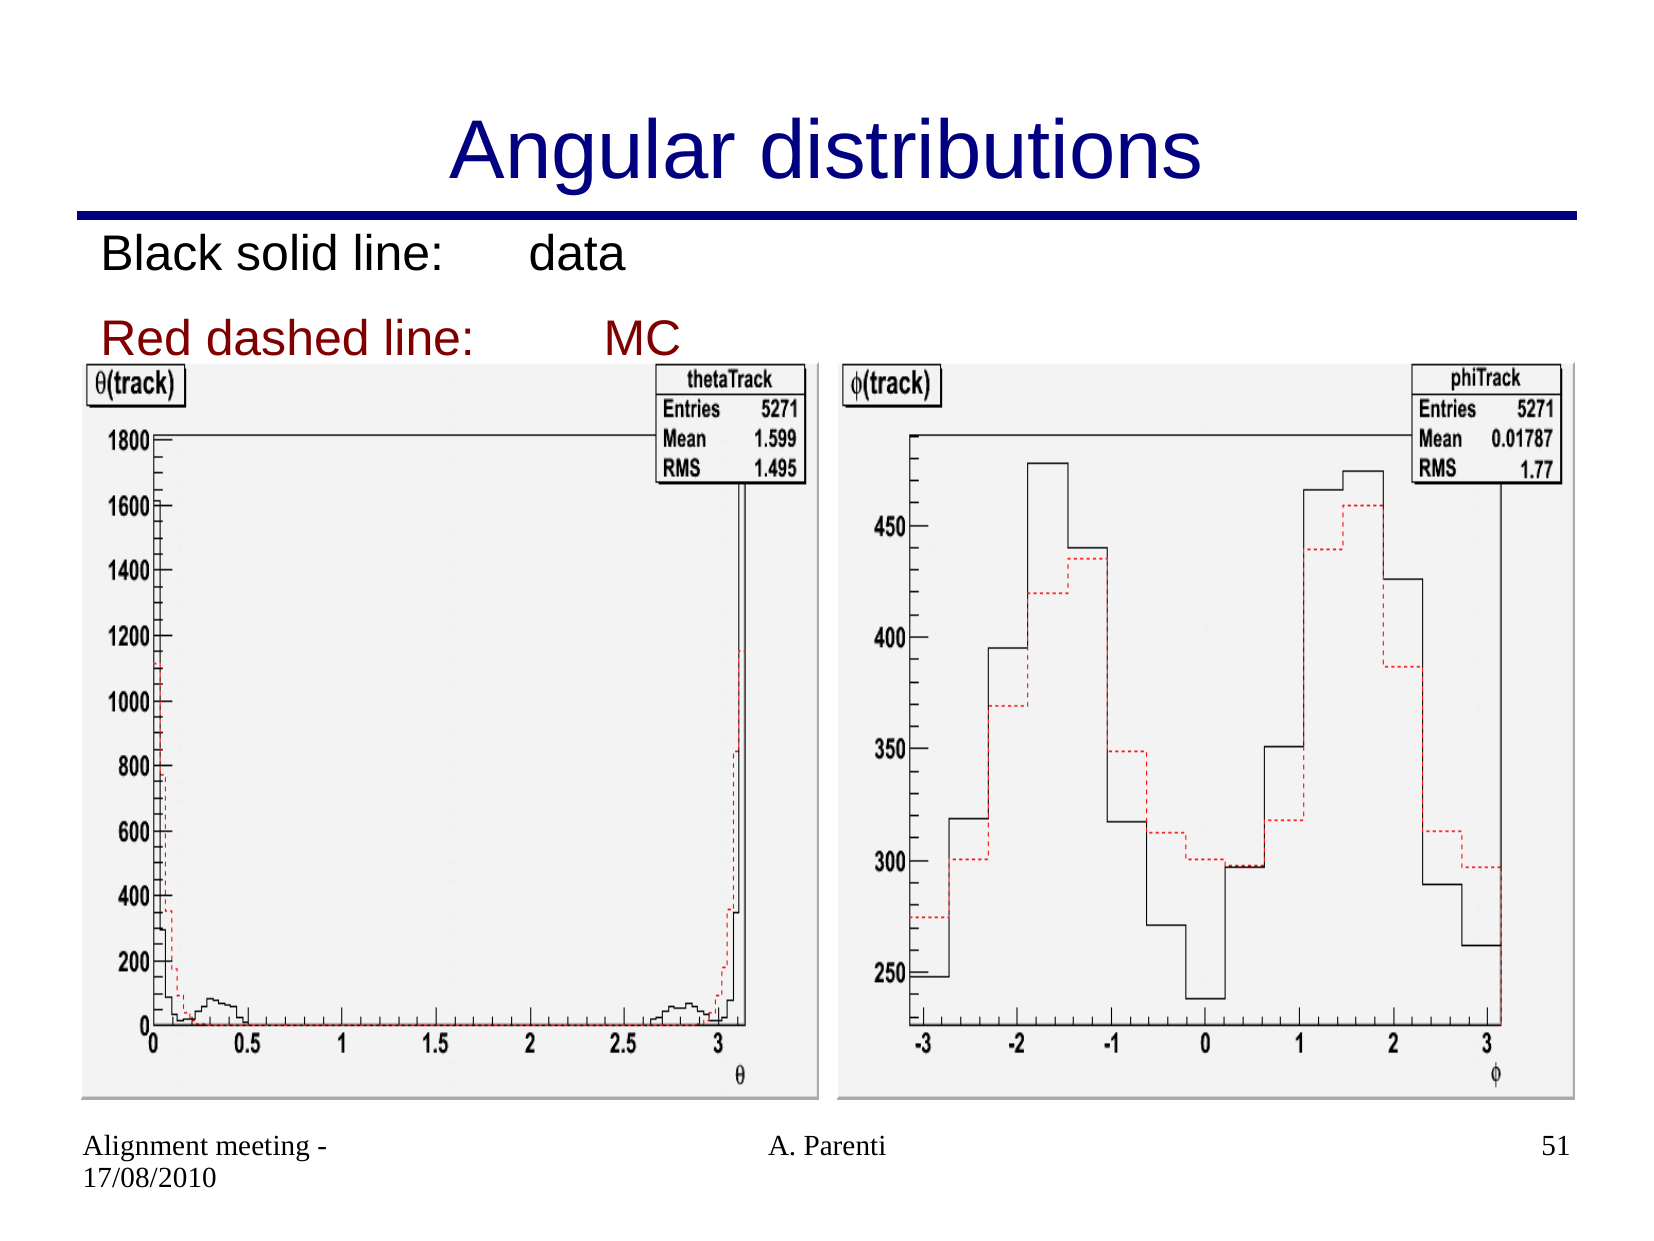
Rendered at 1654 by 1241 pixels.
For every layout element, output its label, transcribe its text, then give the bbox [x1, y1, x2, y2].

list Black solid line: data Red dashed line: MC [82, 225, 1571, 1109]
picture [836, 361, 1575, 1100]
title Angular distributions [82, 75, 1571, 225]
picture [80, 361, 819, 1100]
